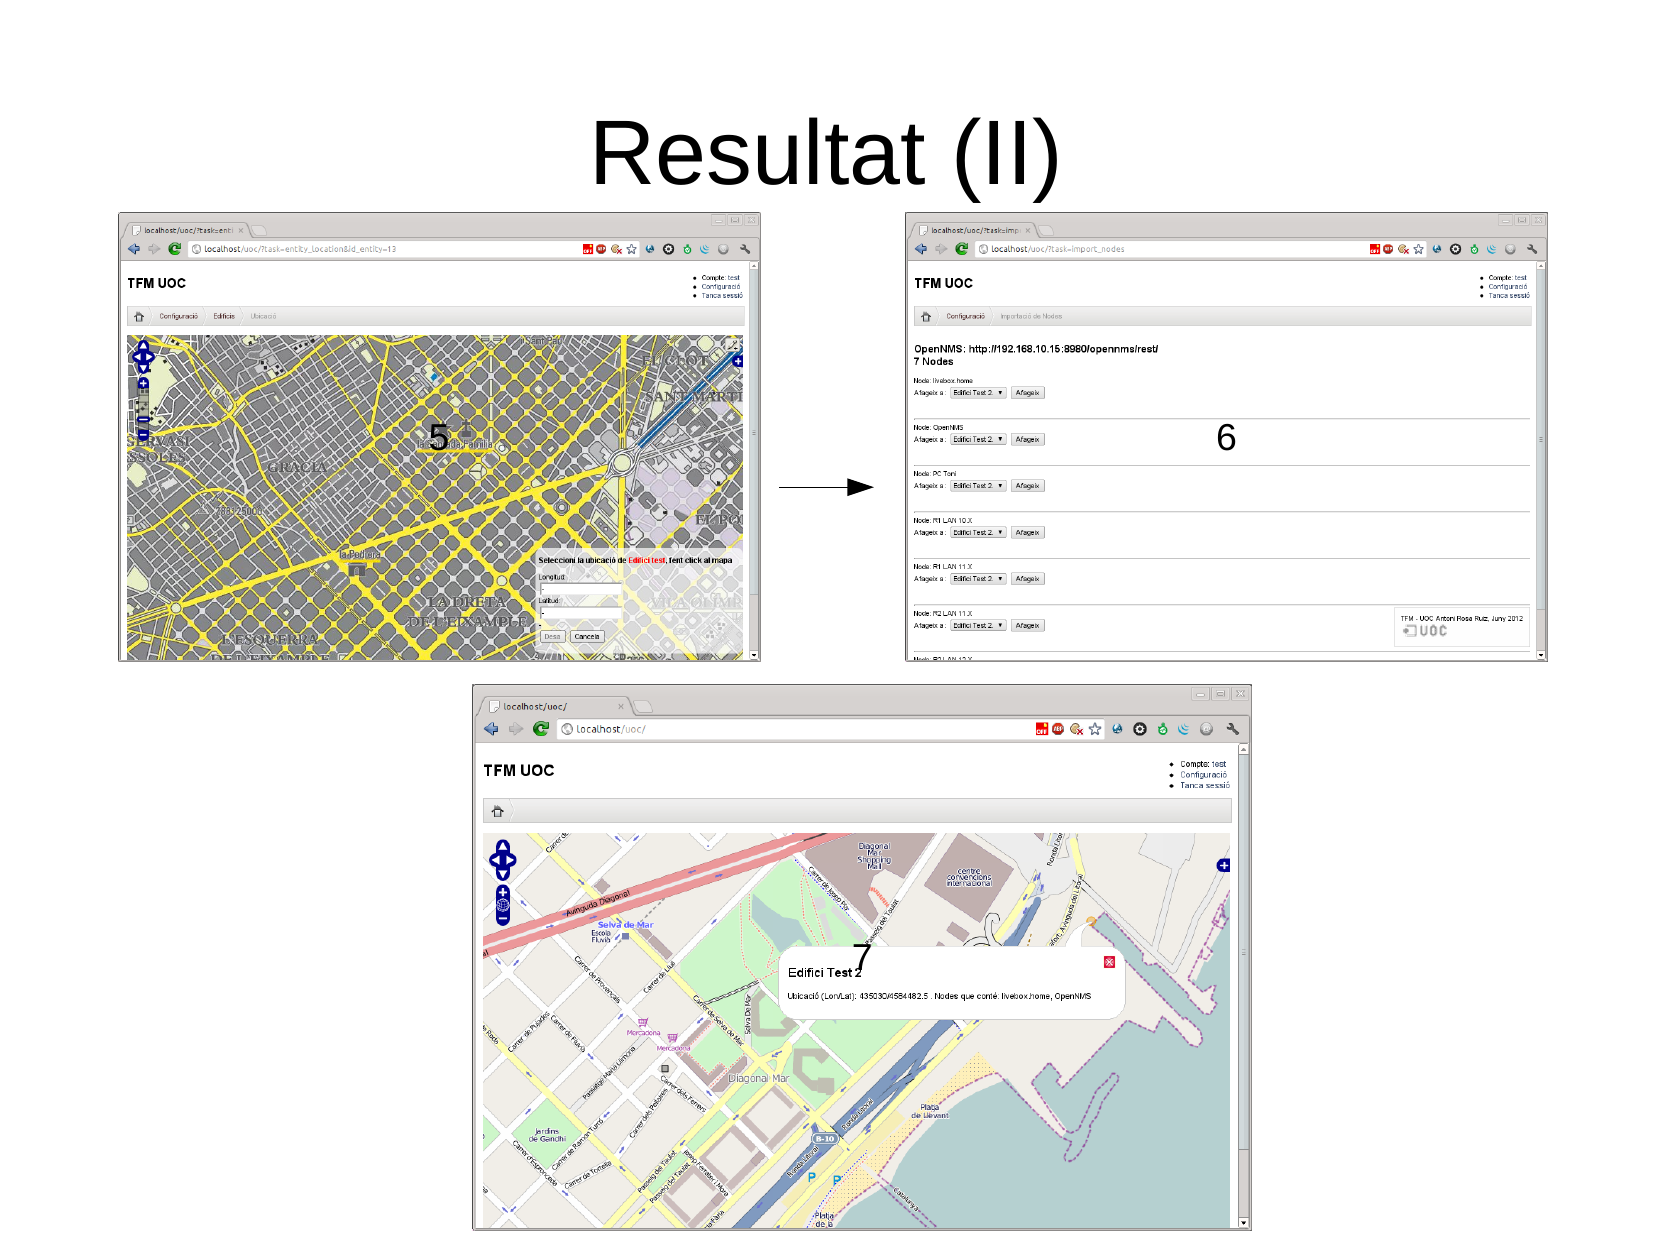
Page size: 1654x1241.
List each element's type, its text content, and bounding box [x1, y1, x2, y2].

title Resultat (II) [82, 49, 1571, 257]
picture [905, 212, 1548, 662]
picture [118, 212, 761, 663]
picture [472, 684, 1252, 1231]
